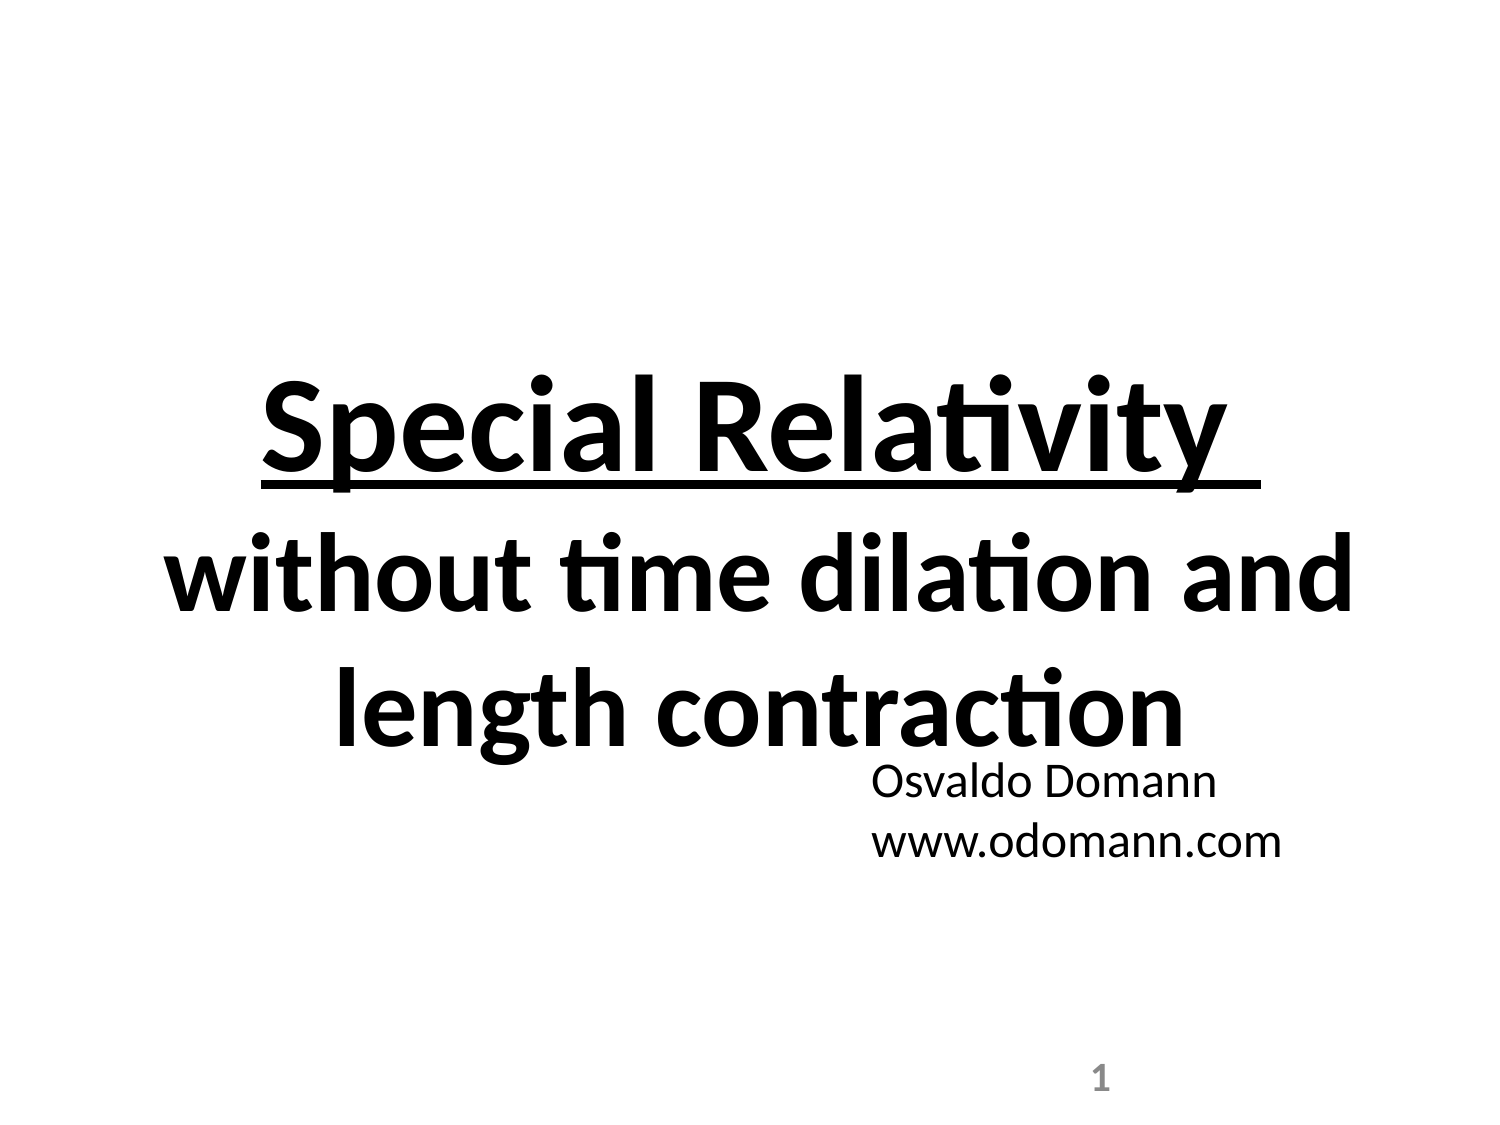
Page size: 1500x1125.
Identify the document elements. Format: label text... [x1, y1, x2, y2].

title Special Relativity without time dilation and length contraction [94, 326, 1427, 568]
text_box Osvaldo Domann www.odomann.com [856, 739, 1341, 876]
text_box [1074, 1042, 1426, 1103]
